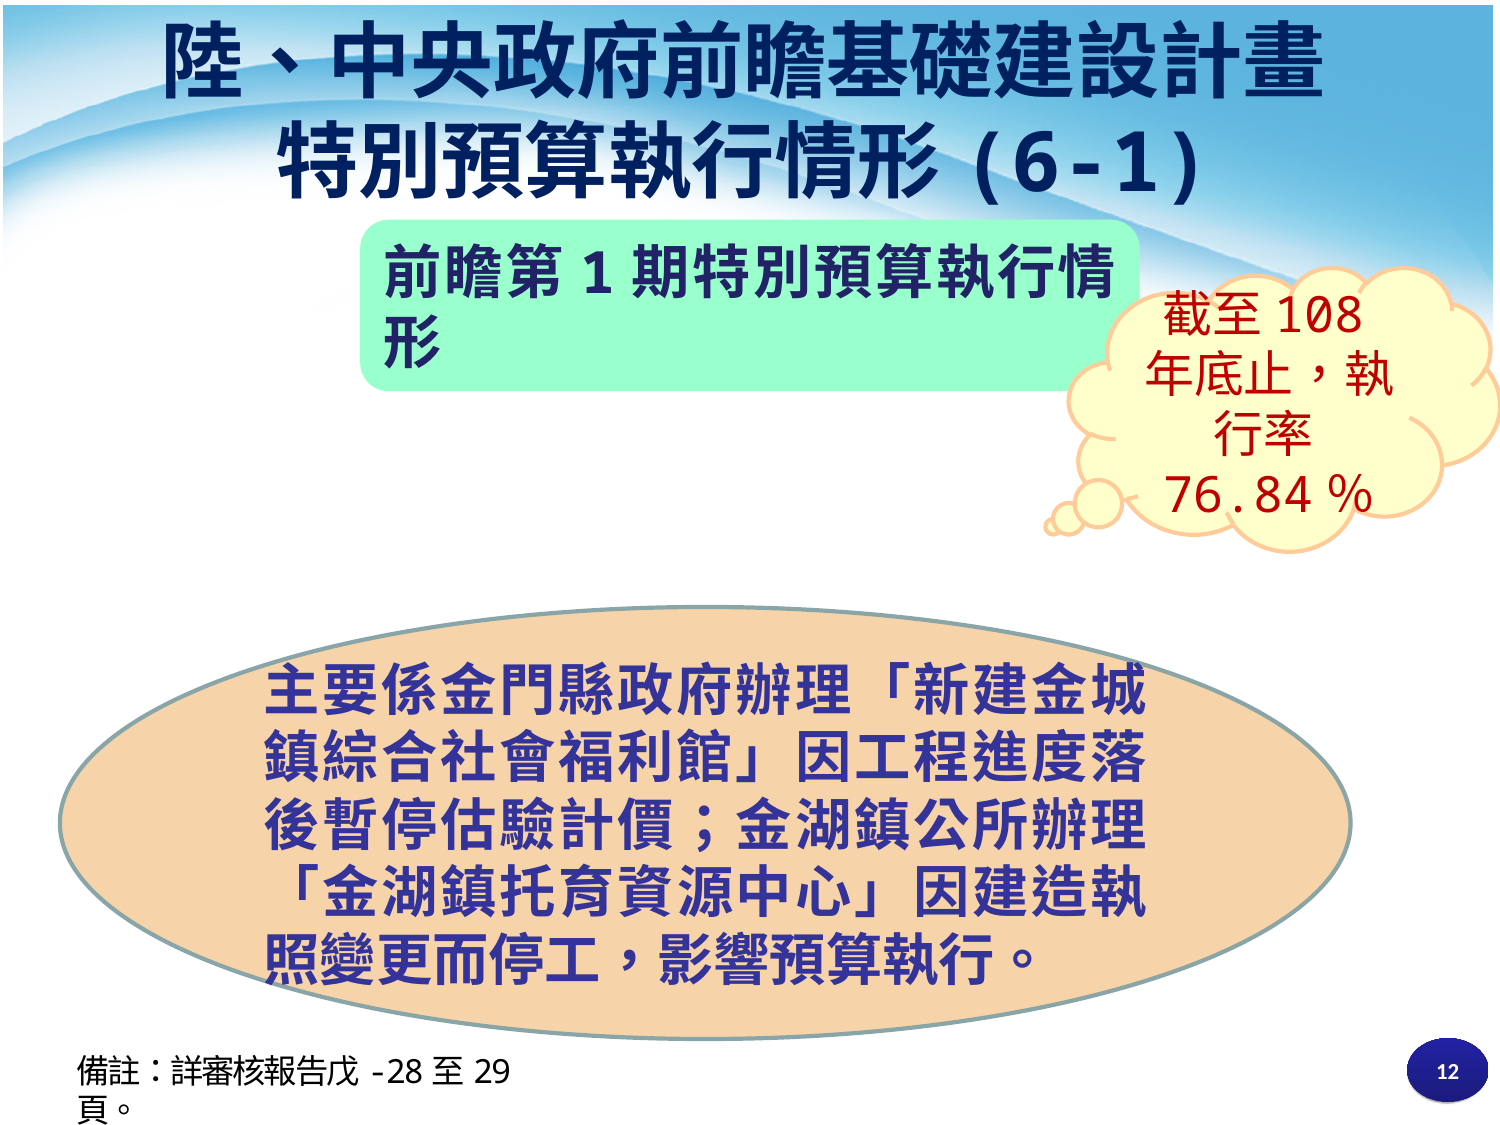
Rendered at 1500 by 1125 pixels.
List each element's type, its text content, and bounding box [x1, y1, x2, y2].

text_box 陸、中央政府前瞻基礎建設計畫 特別預算執行情形(6-1) [0, 0, 1489, 216]
picture [0, 0, 1498, 1125]
text_box 截至108年底止，執行率76.84％ [1045, 267, 1500, 552]
text_box 主要係金門縣政府辦理「新建金城鎮綜合社會福利館」因工程進度落後暫停估驗計價；金湖鎮公所辦理「金湖鎮托育資源中心」因建造執照變更而停工，影響預算執行。 [59, 606, 1351, 1040]
text_box 備註：詳審核報告戊-28至29頁。 [61, 1042, 561, 1125]
text_box 前瞻第1期特別預算執行情形 [360, 219, 1140, 392]
text_box 12 [1407, 1038, 1489, 1103]
